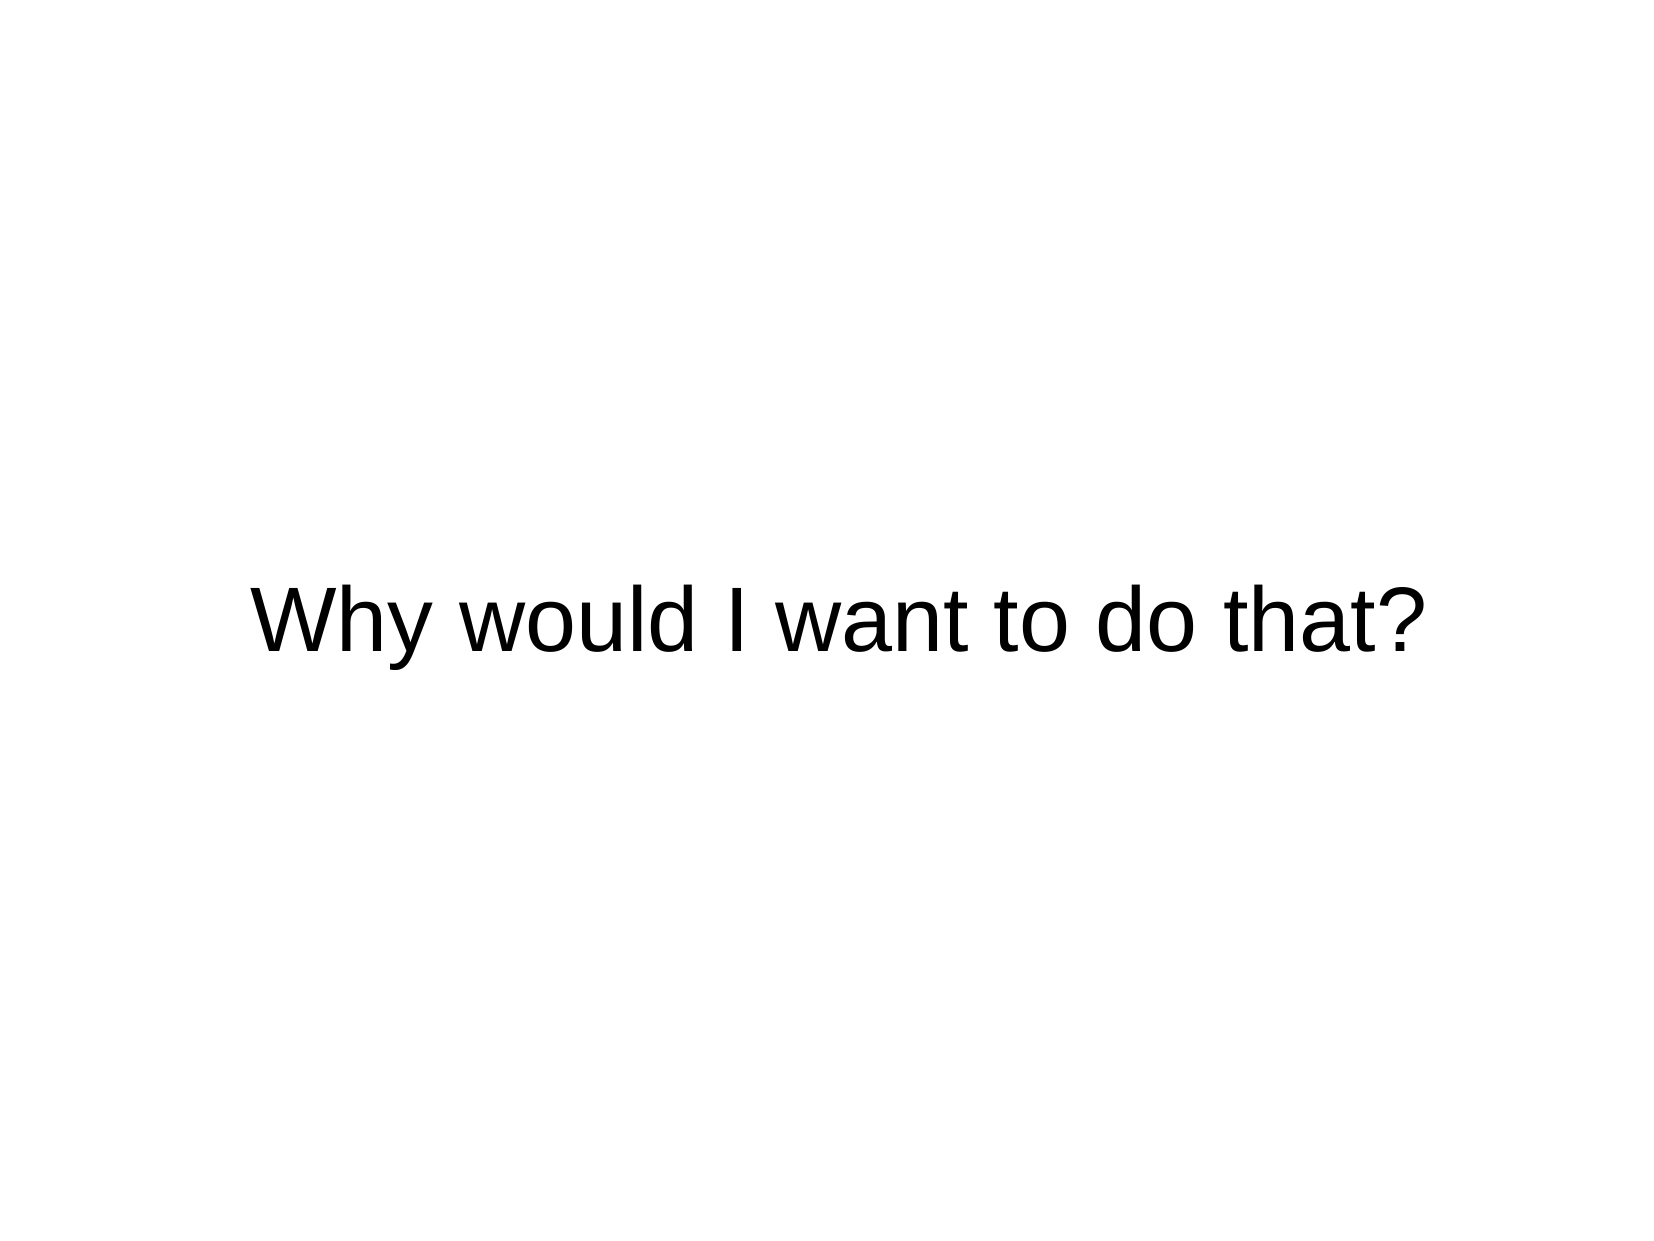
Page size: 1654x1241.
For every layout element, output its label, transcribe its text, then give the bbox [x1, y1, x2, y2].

title Why would I want to do that? [82, 523, 1571, 717]
